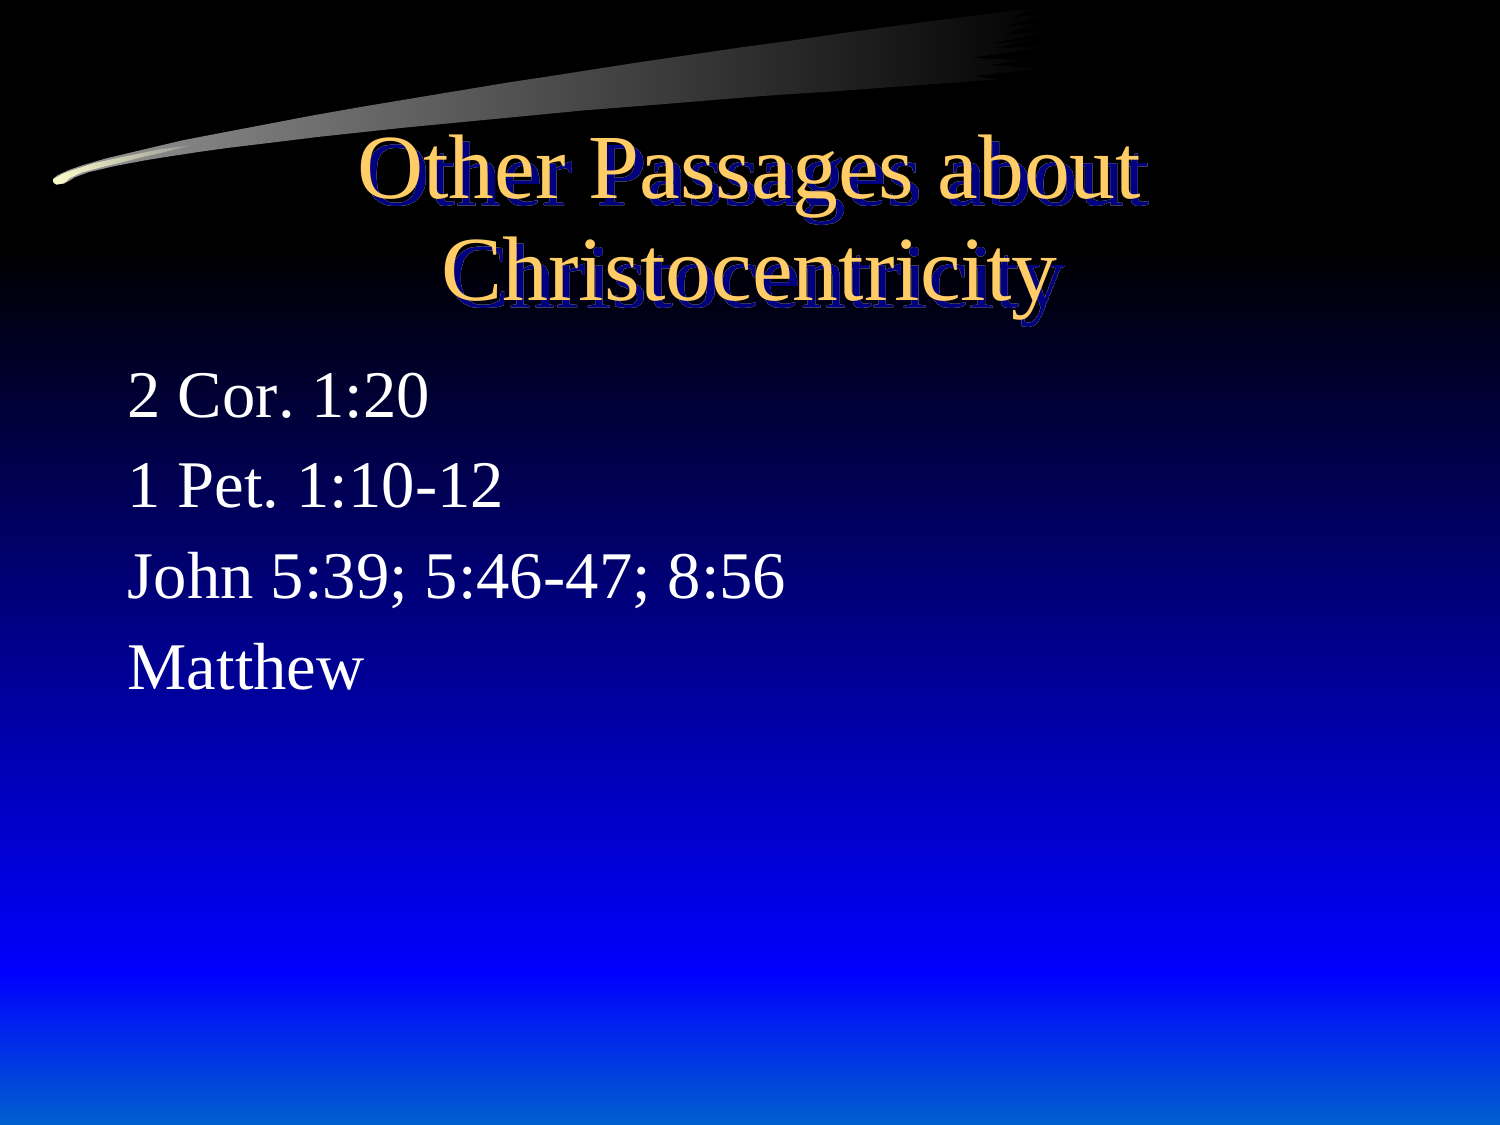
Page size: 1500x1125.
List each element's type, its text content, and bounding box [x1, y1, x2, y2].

list 2 Cor. 1:20 1 Pet. 1:10-12 John 5:39; 5:46-47; 8:56 Matthew [112, 350, 1388, 1026]
title Other Passages about Christocentricity [112, 109, 1388, 328]
